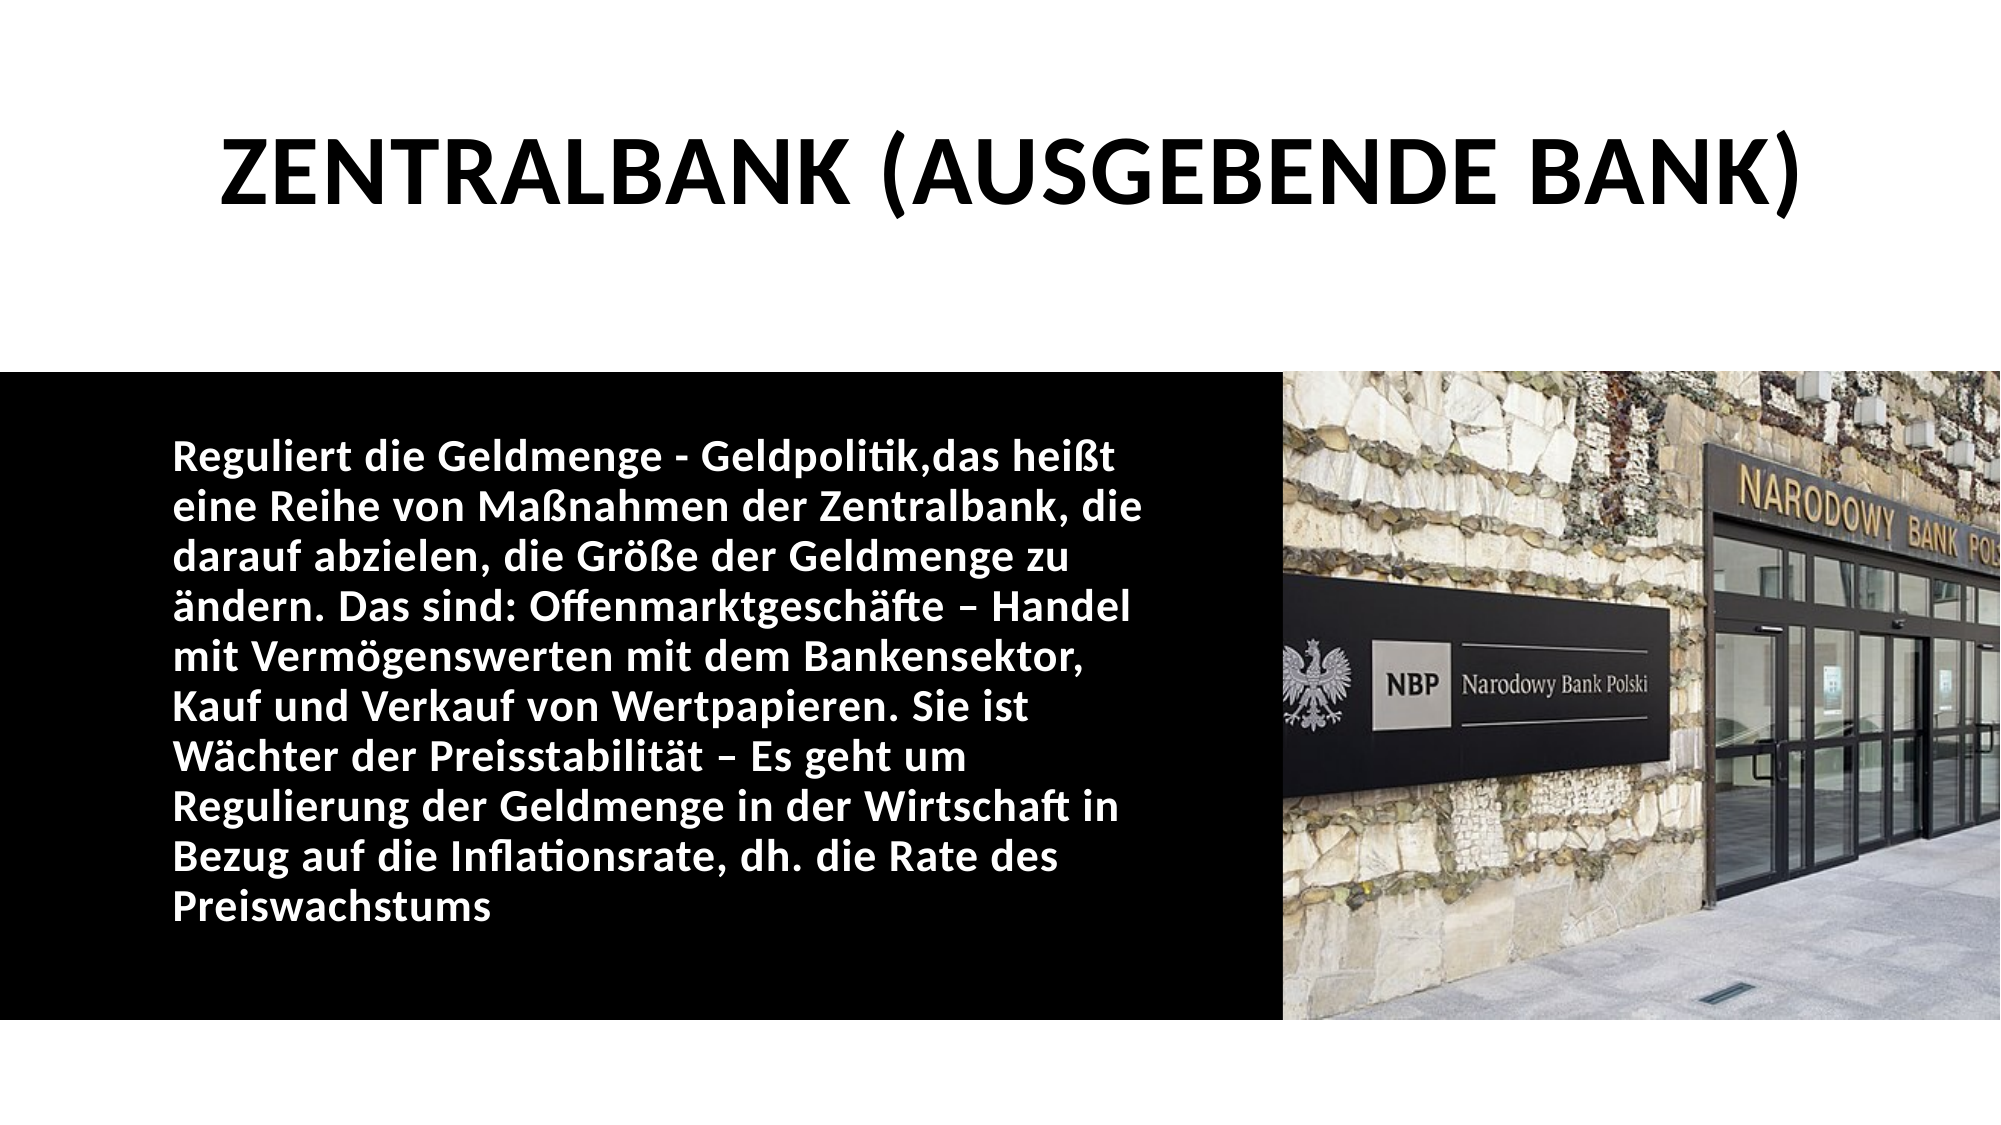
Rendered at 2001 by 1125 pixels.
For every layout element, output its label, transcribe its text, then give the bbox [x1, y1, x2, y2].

list Reguliert die Geldmenge - Geldpolitik,das heißt eine Reihe von Maßnahmen der Zentralbank, die darauf abzielen, die Größe der Geldmenge zu ändern. Das sind: Offenmarktgeschäfte – Handel mit Vermögenswerten mit dem Bankensektor, Kauf und Verkauf von Wertpapieren. Sie ist Wächter der Preisstabilität – Es geht um Regulierung der Geldmenge in der Wirtschaft in Bezug auf die Inflationsrate, dh. die Rate des Preiswachstums [157, 424, 1177, 969]
text_box [0, 0, 2000, 1125]
picture [1282, 371, 2000, 1020]
title Zentralbank (ausgebende Bank) [172, 92, 1858, 372]
